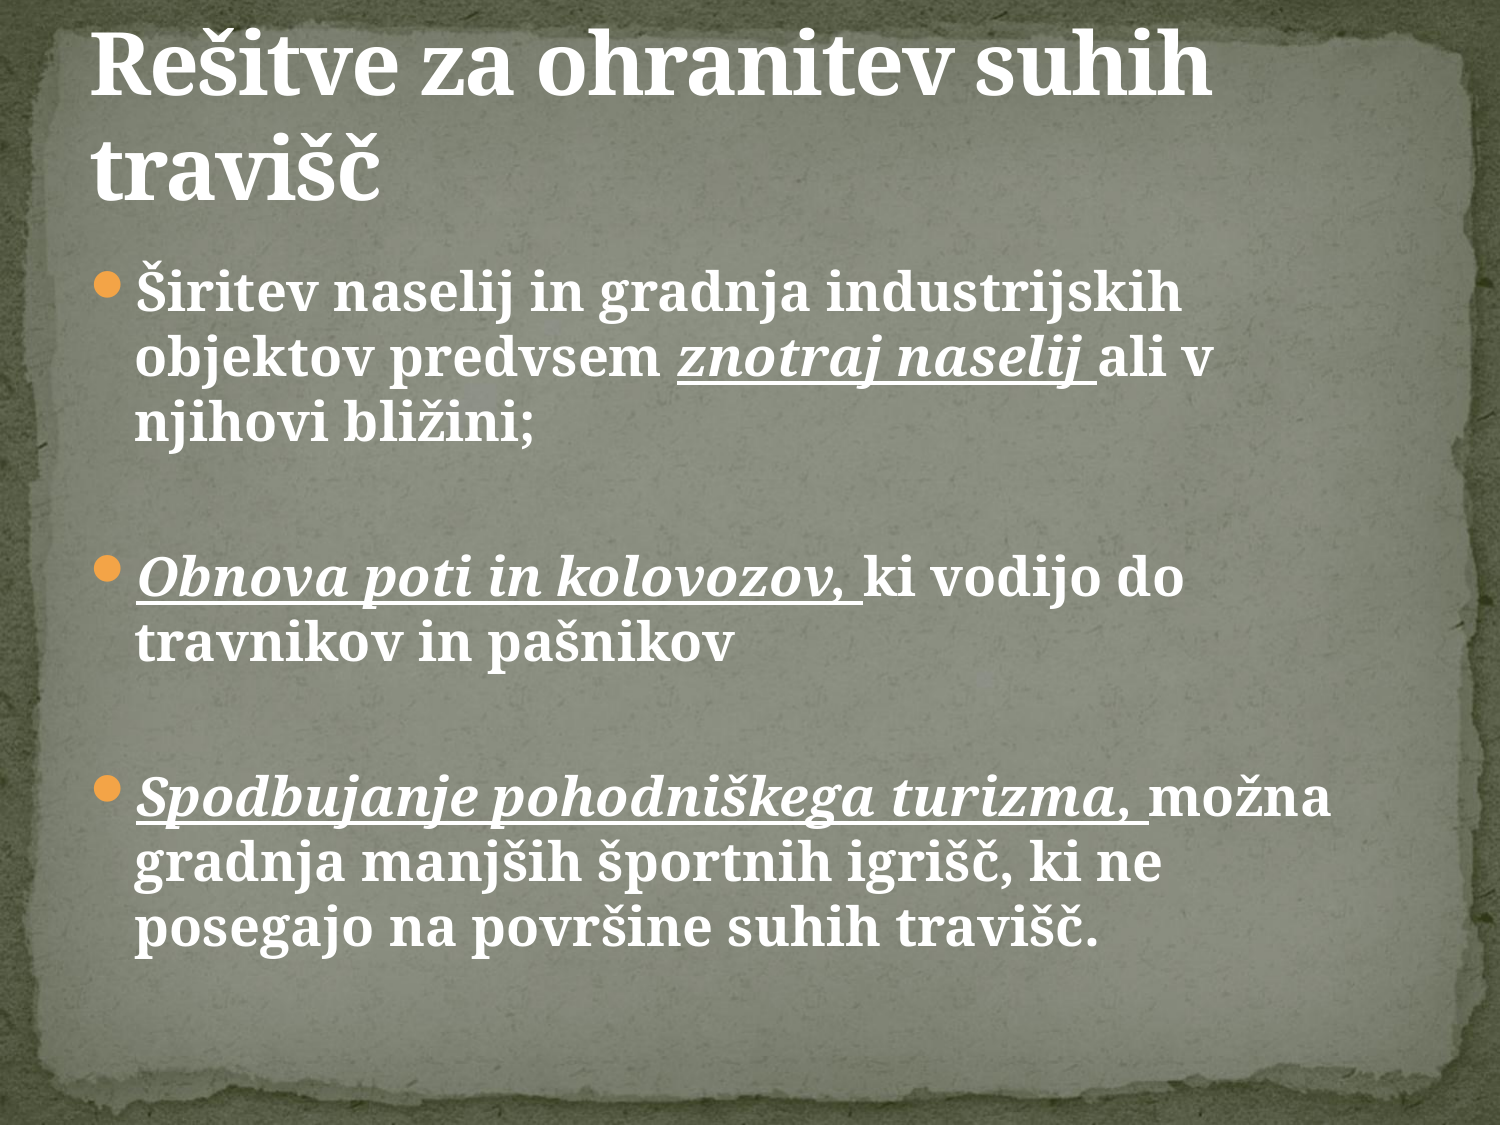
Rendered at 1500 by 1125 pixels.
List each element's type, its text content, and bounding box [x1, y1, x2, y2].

title Rešitve za ohranitev suhih travišč [75, 24, 1425, 225]
picture [0, 0, 1500, 1125]
list Širitev naselij in gradnja industrijskih objektov predvsem znotraj naselij ali v njihovi bližini; Obnova poti in kolovozov, ki vodijo do travnikov in pašnikov Spodbujanje pohodniškega turizma, možna gradnja manjših športnih igrišč, ki ne posegajo na površine suhih travišč. [75, 249, 1425, 1000]
